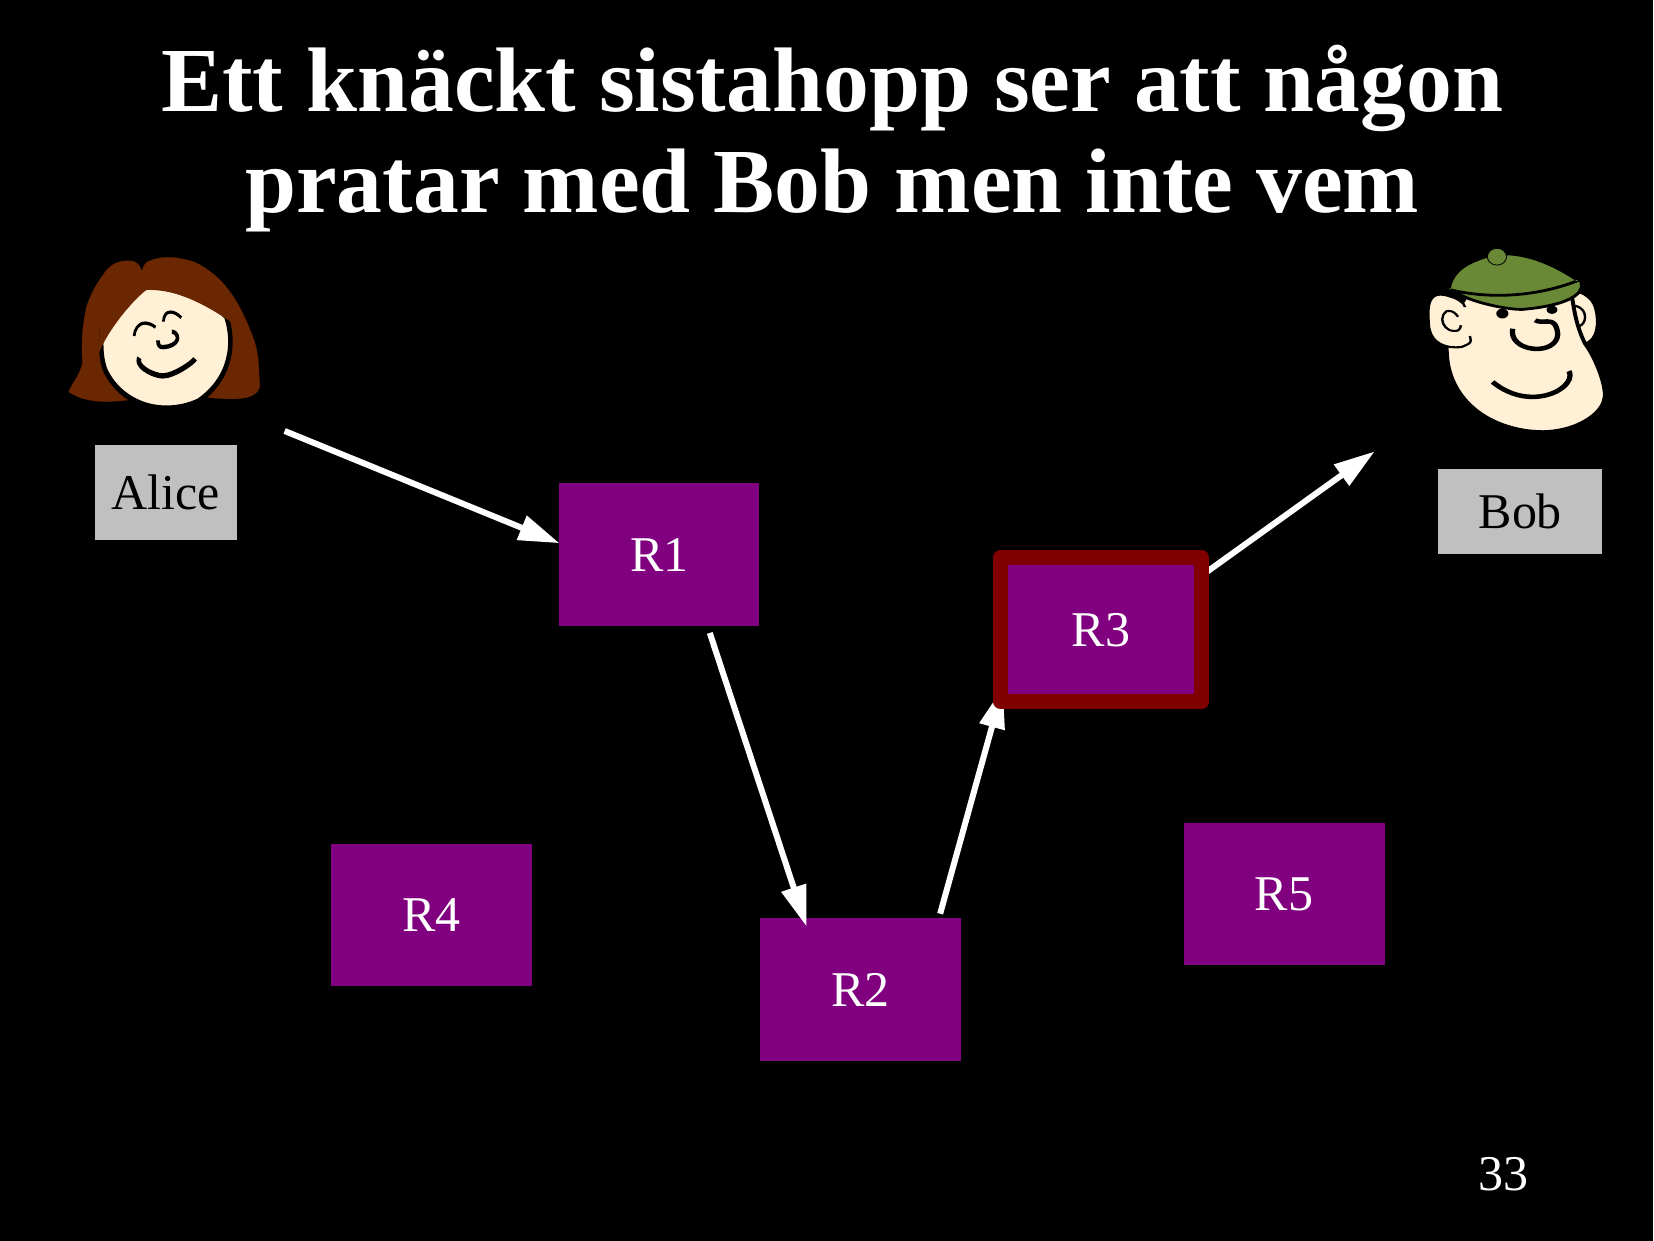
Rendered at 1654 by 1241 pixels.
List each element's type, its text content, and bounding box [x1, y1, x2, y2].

title Ett knäckt sistahopp ser att någon pratar med Bob men inte vem [92, 20, 1575, 243]
text_box R4 [330, 843, 533, 987]
text_box R1 [558, 482, 760, 627]
picture [68, 256, 261, 411]
text_box R3 [1000, 557, 1202, 702]
text_box R5 [1183, 822, 1386, 966]
text_box R2 [759, 917, 962, 1062]
picture [1426, 245, 1607, 434]
text_box Bob [1437, 468, 1603, 555]
text_box Alice [94, 444, 238, 541]
